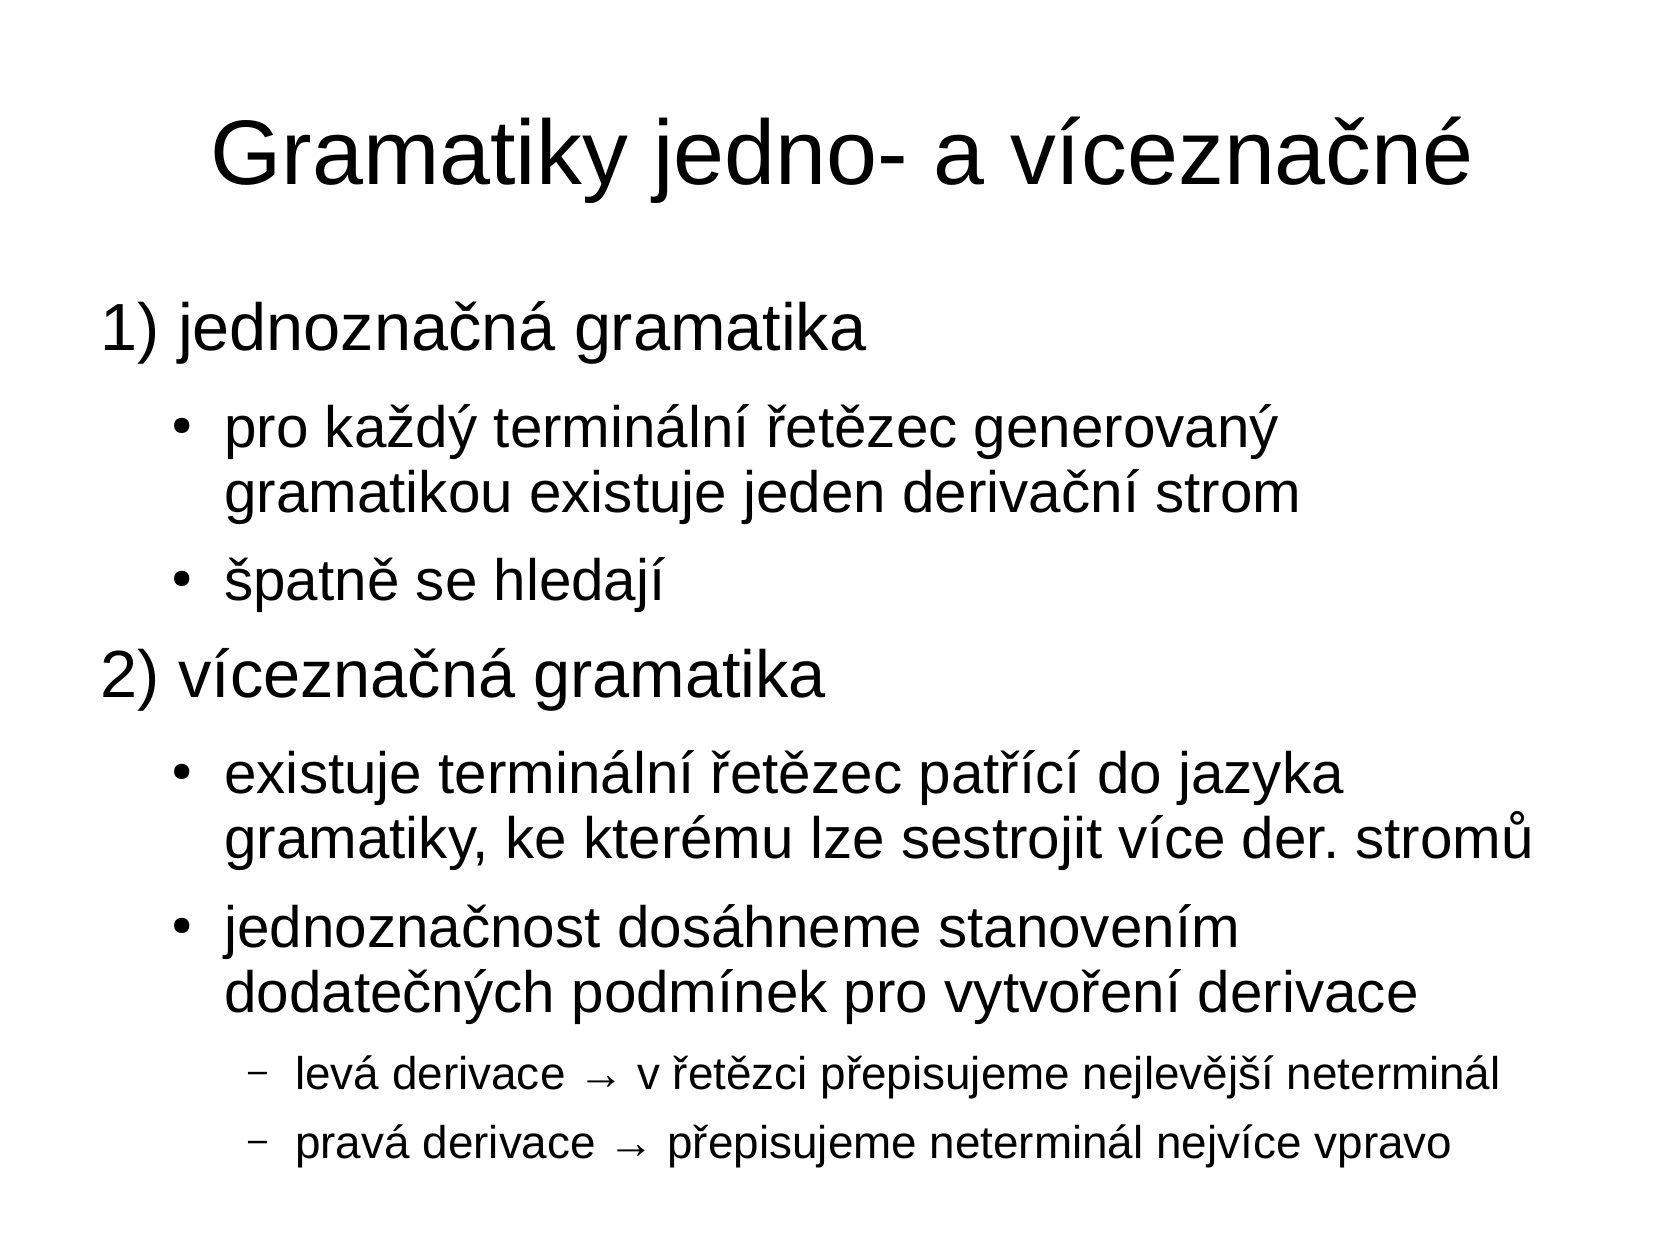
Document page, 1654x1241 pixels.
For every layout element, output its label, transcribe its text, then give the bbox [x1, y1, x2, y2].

title Gramatiky jedno- a víceznačné [82, 56, 1571, 250]
list jednoznačná gramatika pro každý terminální řetězec generovaný gramatikou existuje jeden derivační strom špatně se hledají víceznačná gramatika existuje terminální řetězec patřící do jazyka gramatiky, ke kterému lze sestrojit více der. stromů jednoznačnost dosáhneme stanovením dodatečných podmínek pro vytvoření derivace levá derivace → v řetězci přepisujeme nejlevější neterminál pravá derivace → přepisujeme neterminál nejvíce vpravo [82, 290, 1571, 1169]
